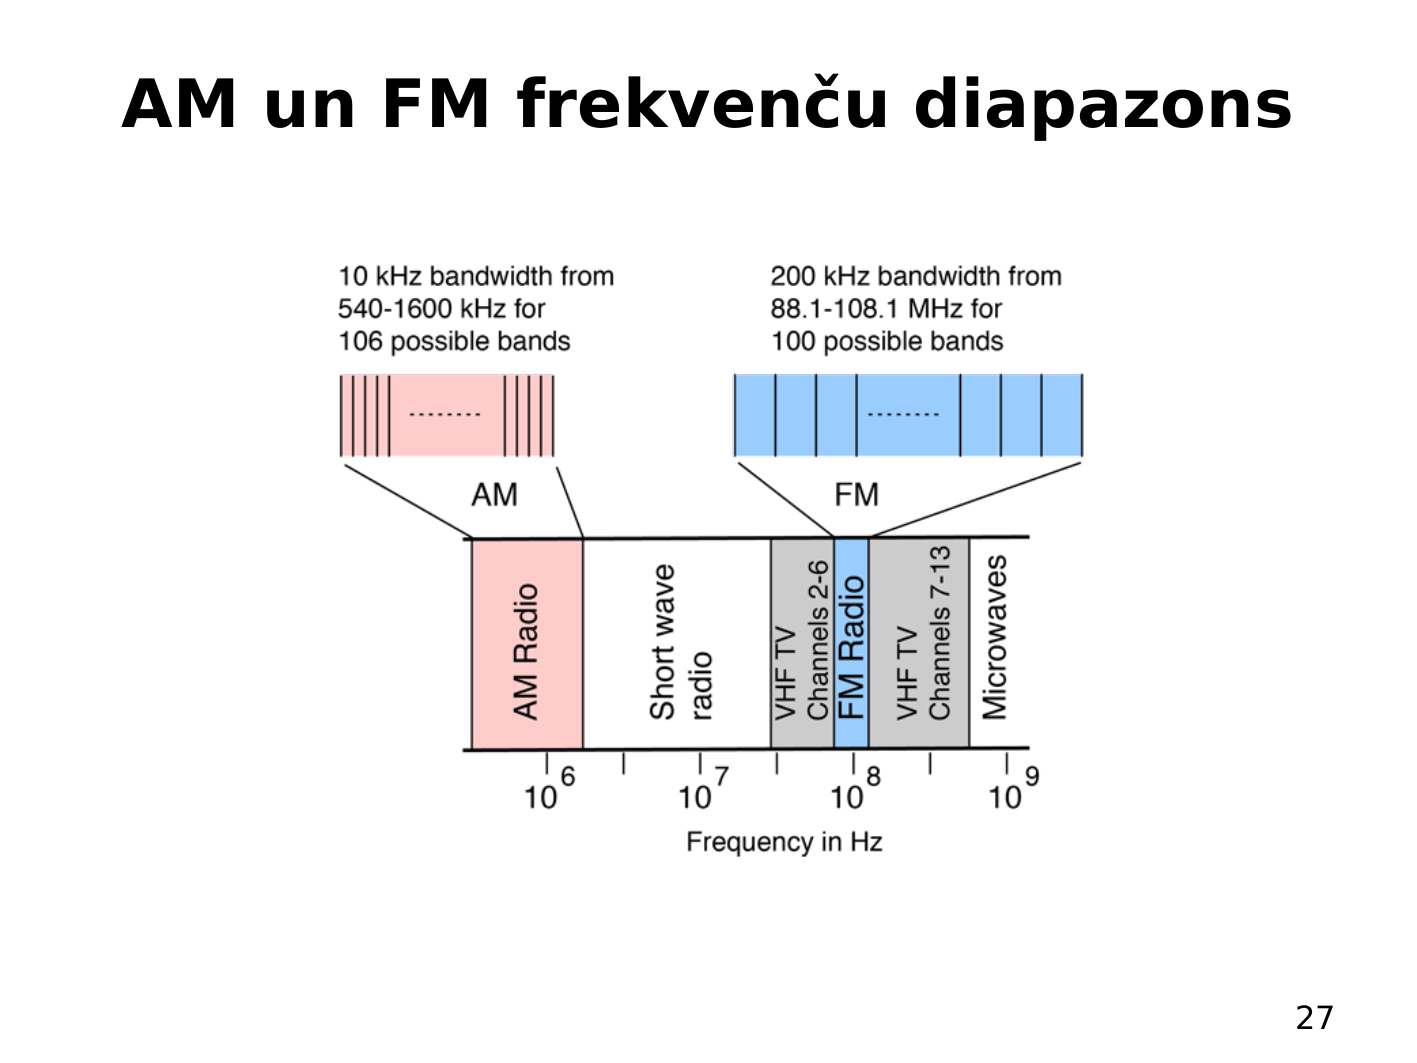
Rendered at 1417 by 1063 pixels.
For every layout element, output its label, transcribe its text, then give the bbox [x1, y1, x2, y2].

title AM un FM frekvenču diapazons [70, 42, 1346, 168]
picture [302, 248, 1115, 865]
